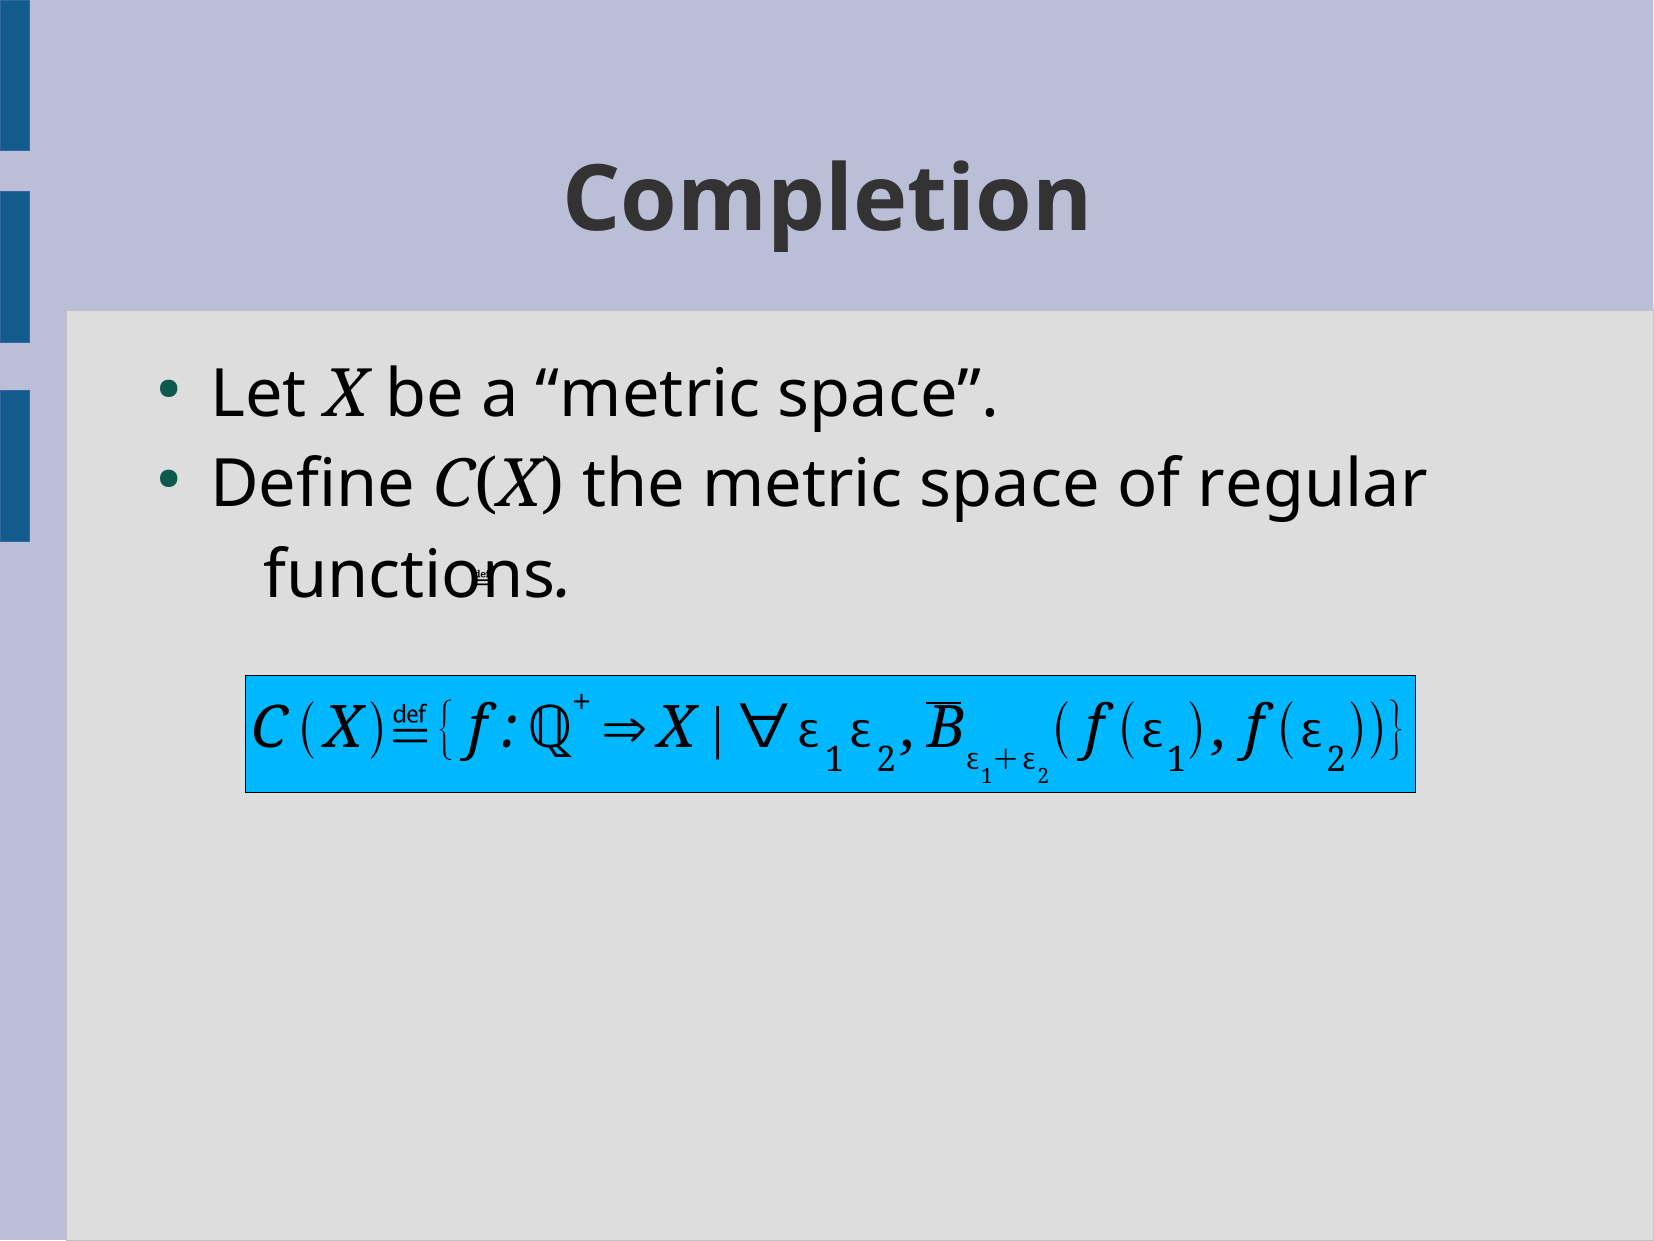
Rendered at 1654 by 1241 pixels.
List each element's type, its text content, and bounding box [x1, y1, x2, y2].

chart [245, 675, 1416, 793]
list Let X be a “metric space”. Define C(X) the metric space of regular functions. [121, 344, 1534, 772]
text_box ≝ [473, 570, 484, 596]
title Completion [121, 91, 1534, 299]
